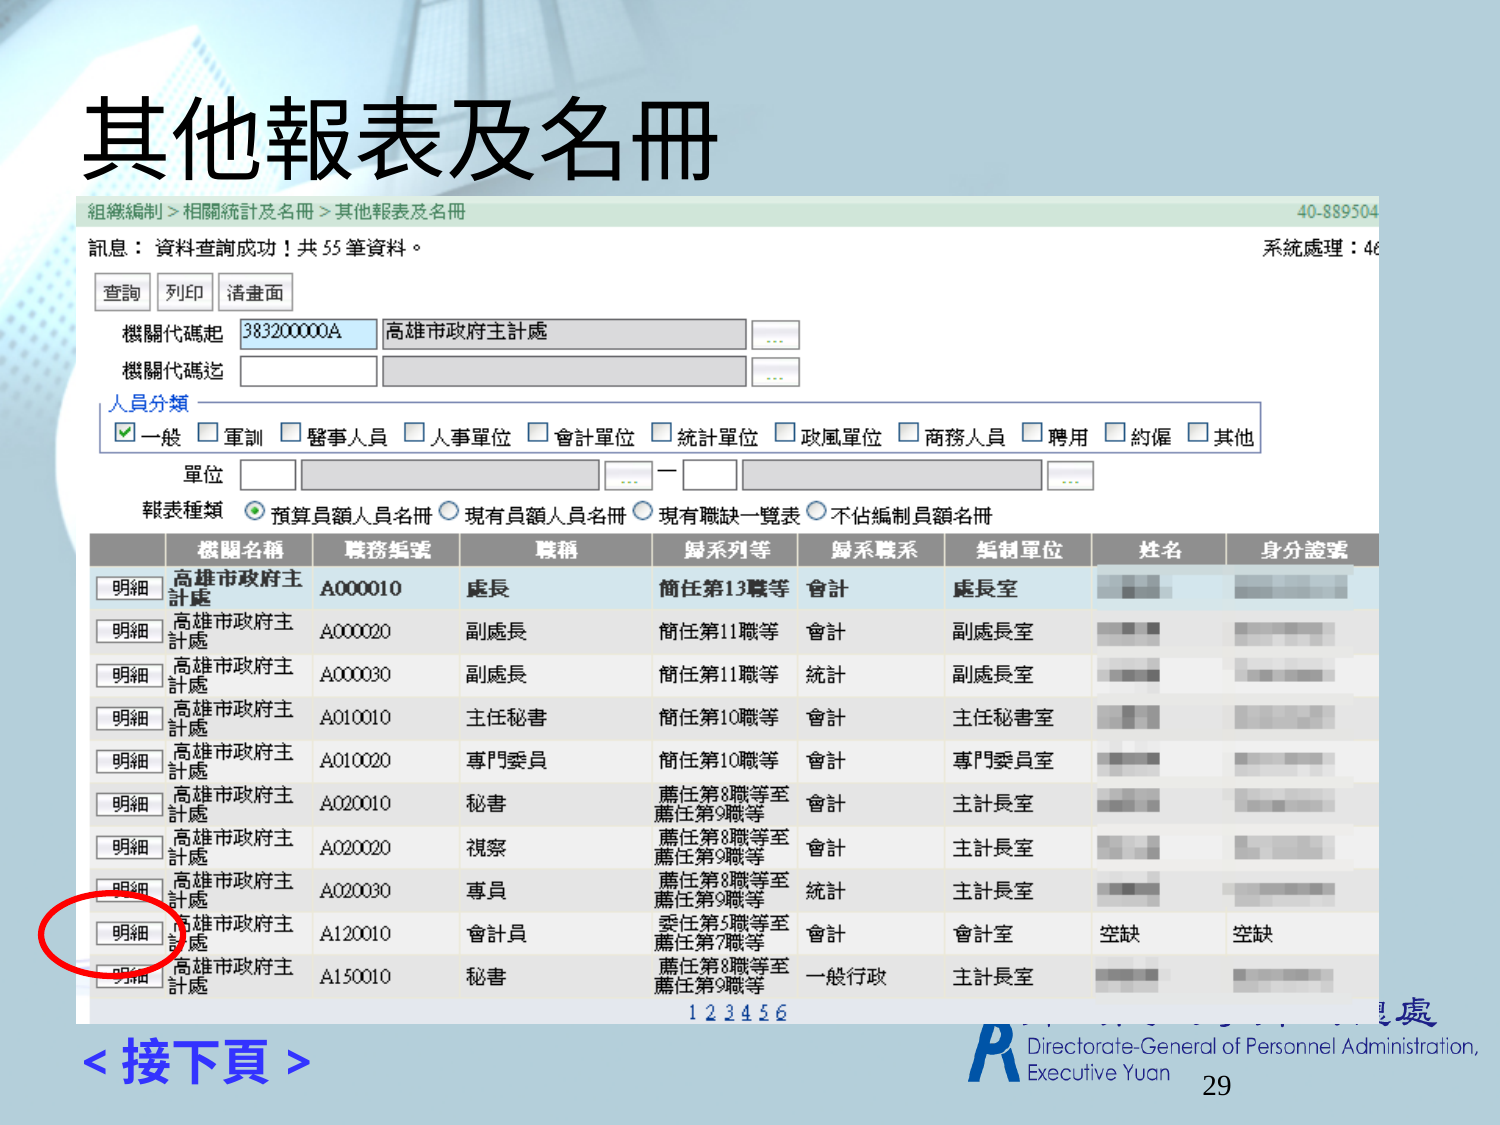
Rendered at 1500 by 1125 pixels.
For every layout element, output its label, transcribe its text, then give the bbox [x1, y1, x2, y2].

title 其他報表及名冊 [64, 42, 1388, 231]
text_box [1187, 1058, 1500, 1124]
picture [76, 231, 1379, 1024]
text_box <接下頁> [65, 1023, 329, 1098]
picture [76, 897, 179, 972]
